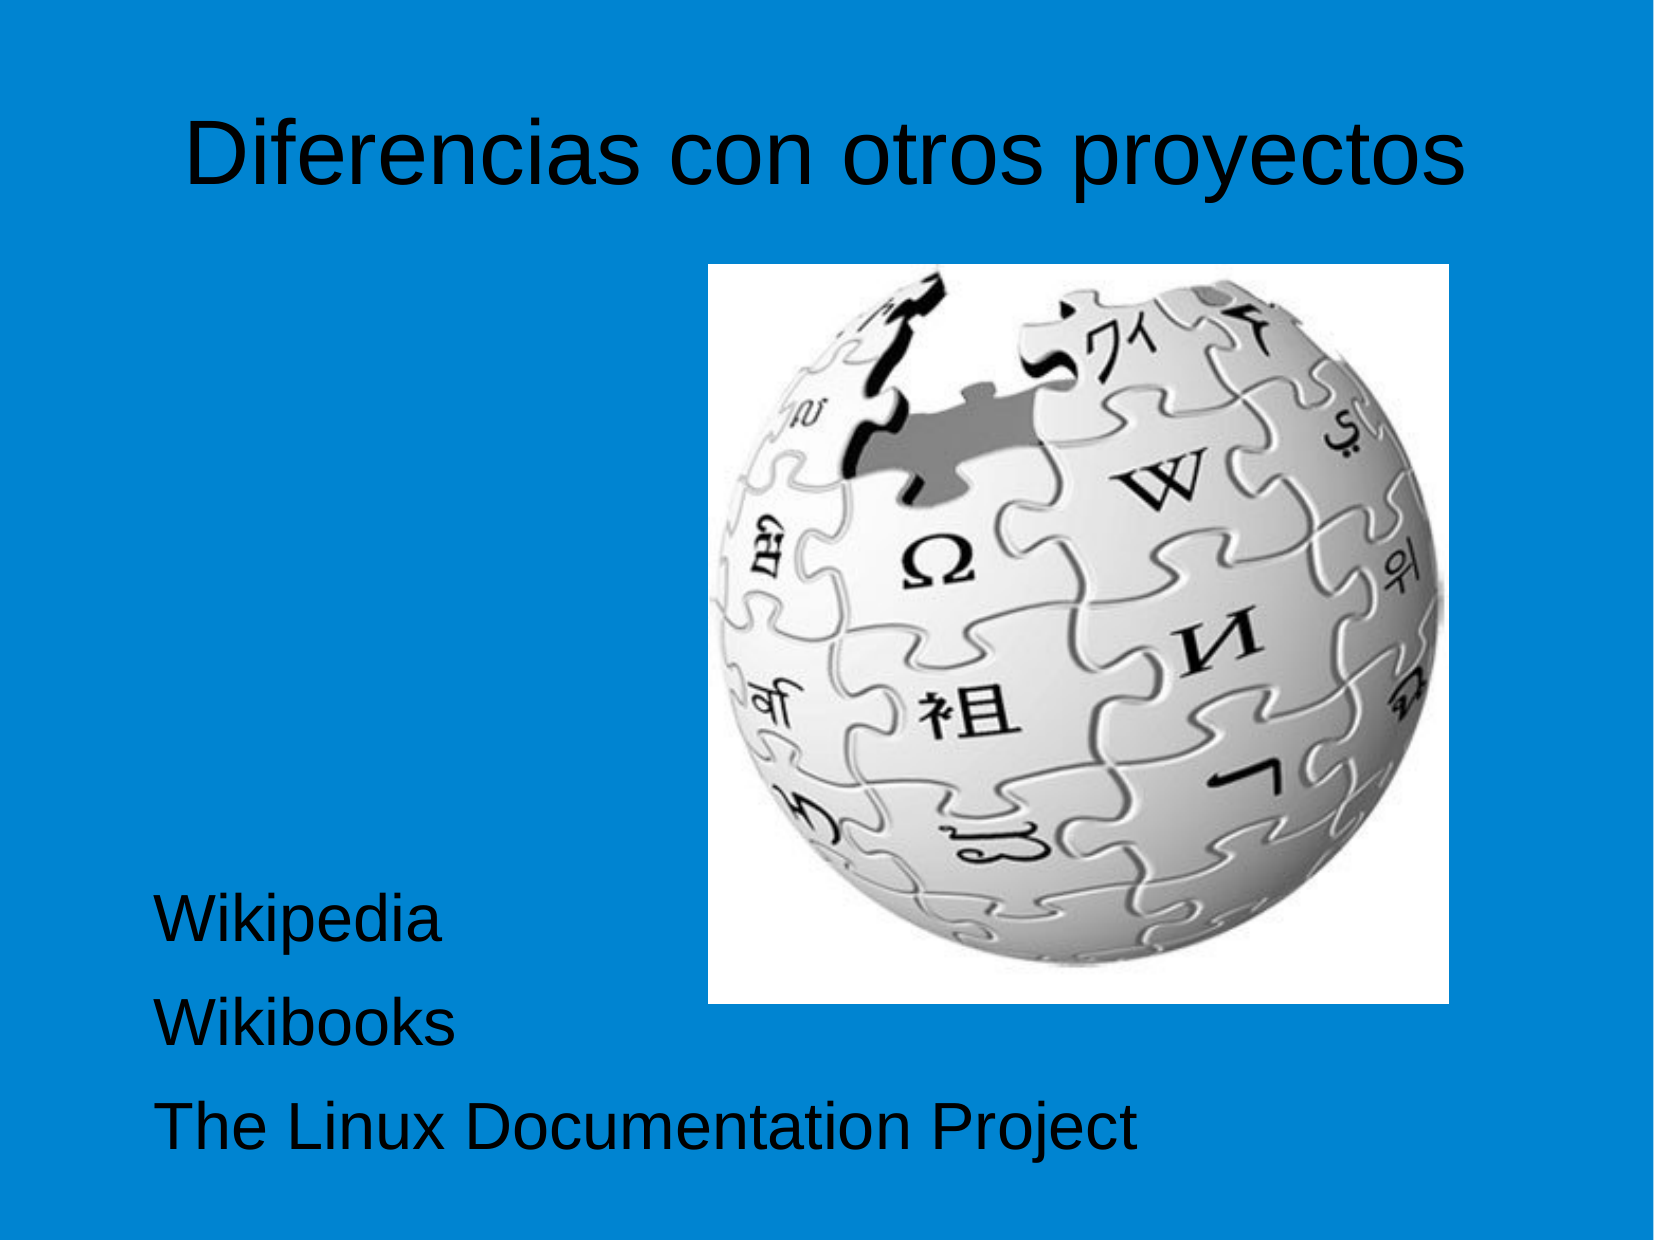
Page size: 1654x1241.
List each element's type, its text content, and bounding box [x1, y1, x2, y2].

title Diferencias con otros proyectos [82, 49, 1571, 257]
picture [708, 264, 1449, 1004]
list Wikipedia Wikibooks The Linux Documentation Project [135, 880, 1625, 1182]
